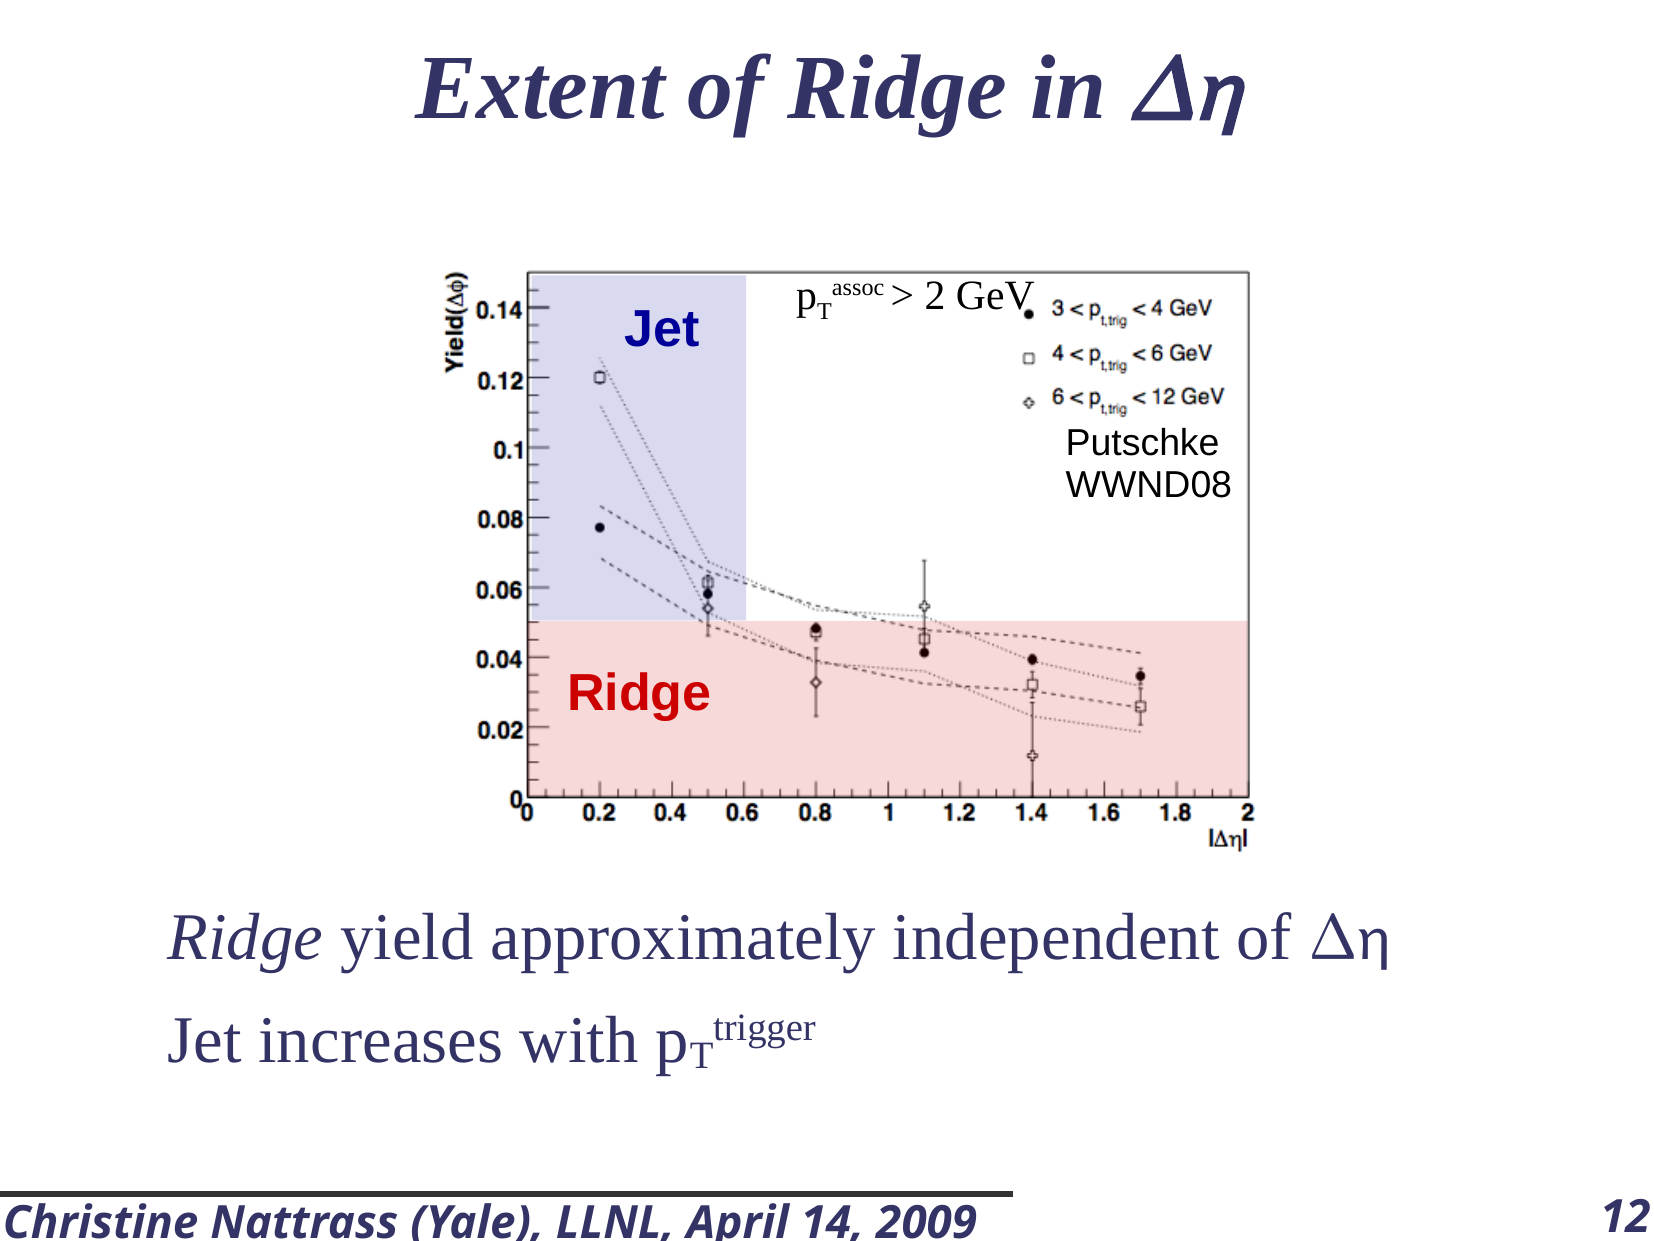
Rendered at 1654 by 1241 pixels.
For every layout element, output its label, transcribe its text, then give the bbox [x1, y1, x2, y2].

text_box Putschke WWND08 [1050, 413, 1276, 513]
text_box Ridge [560, 663, 719, 722]
title Extent of Ridge in  [82, 0, 1571, 192]
picture [438, 208, 1339, 863]
text_box pTassoc > 2 GeV [684, 271, 1042, 325]
text_box Jet [617, 299, 707, 358]
text_box [527, 275, 1248, 797]
list Ridge yield approximately independent of  Jet increases with pTtrigger [150, 899, 1571, 1103]
